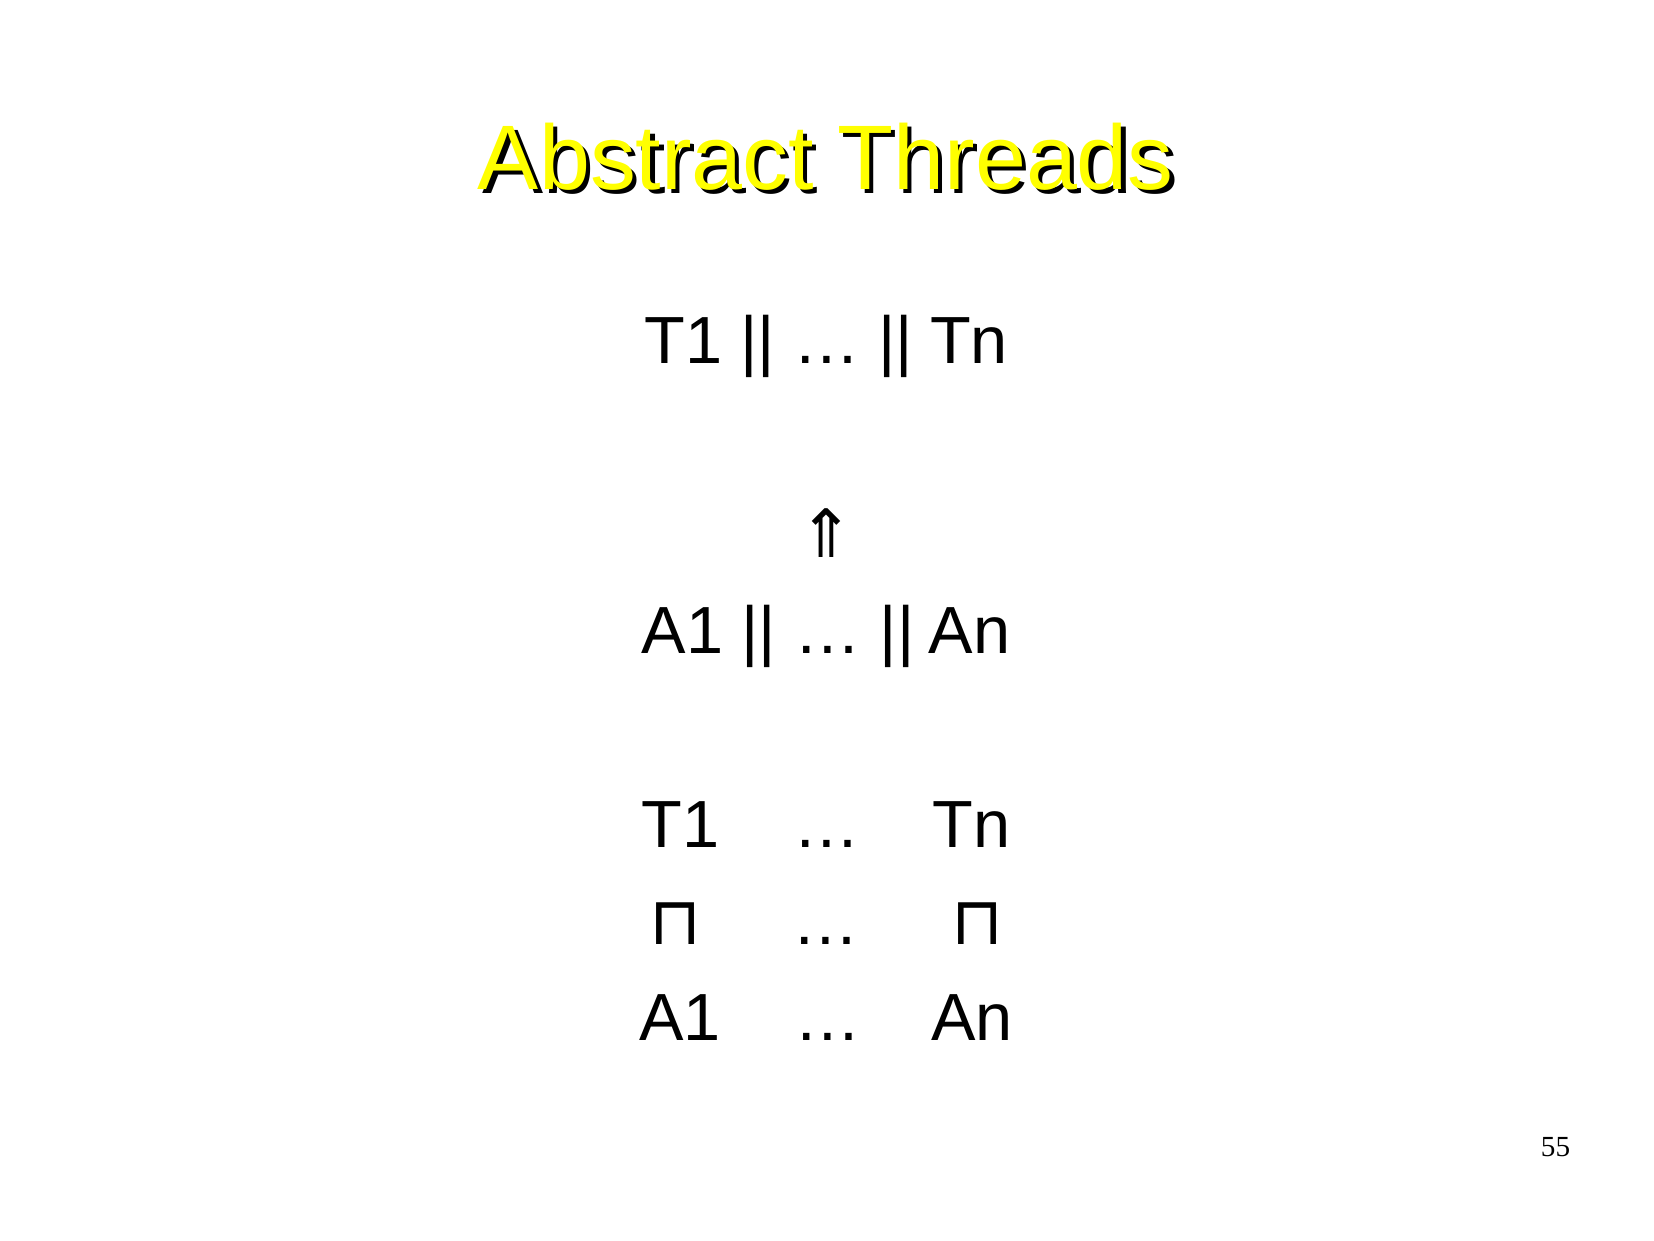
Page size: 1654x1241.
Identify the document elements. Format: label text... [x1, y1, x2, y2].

list T1 || … || Tn ⇑ A1 || … || An T1 … Tn ⊓ … ⊓ A1 … An [82, 289, 1571, 1241]
title Abstract Threads [82, 49, 1571, 257]
